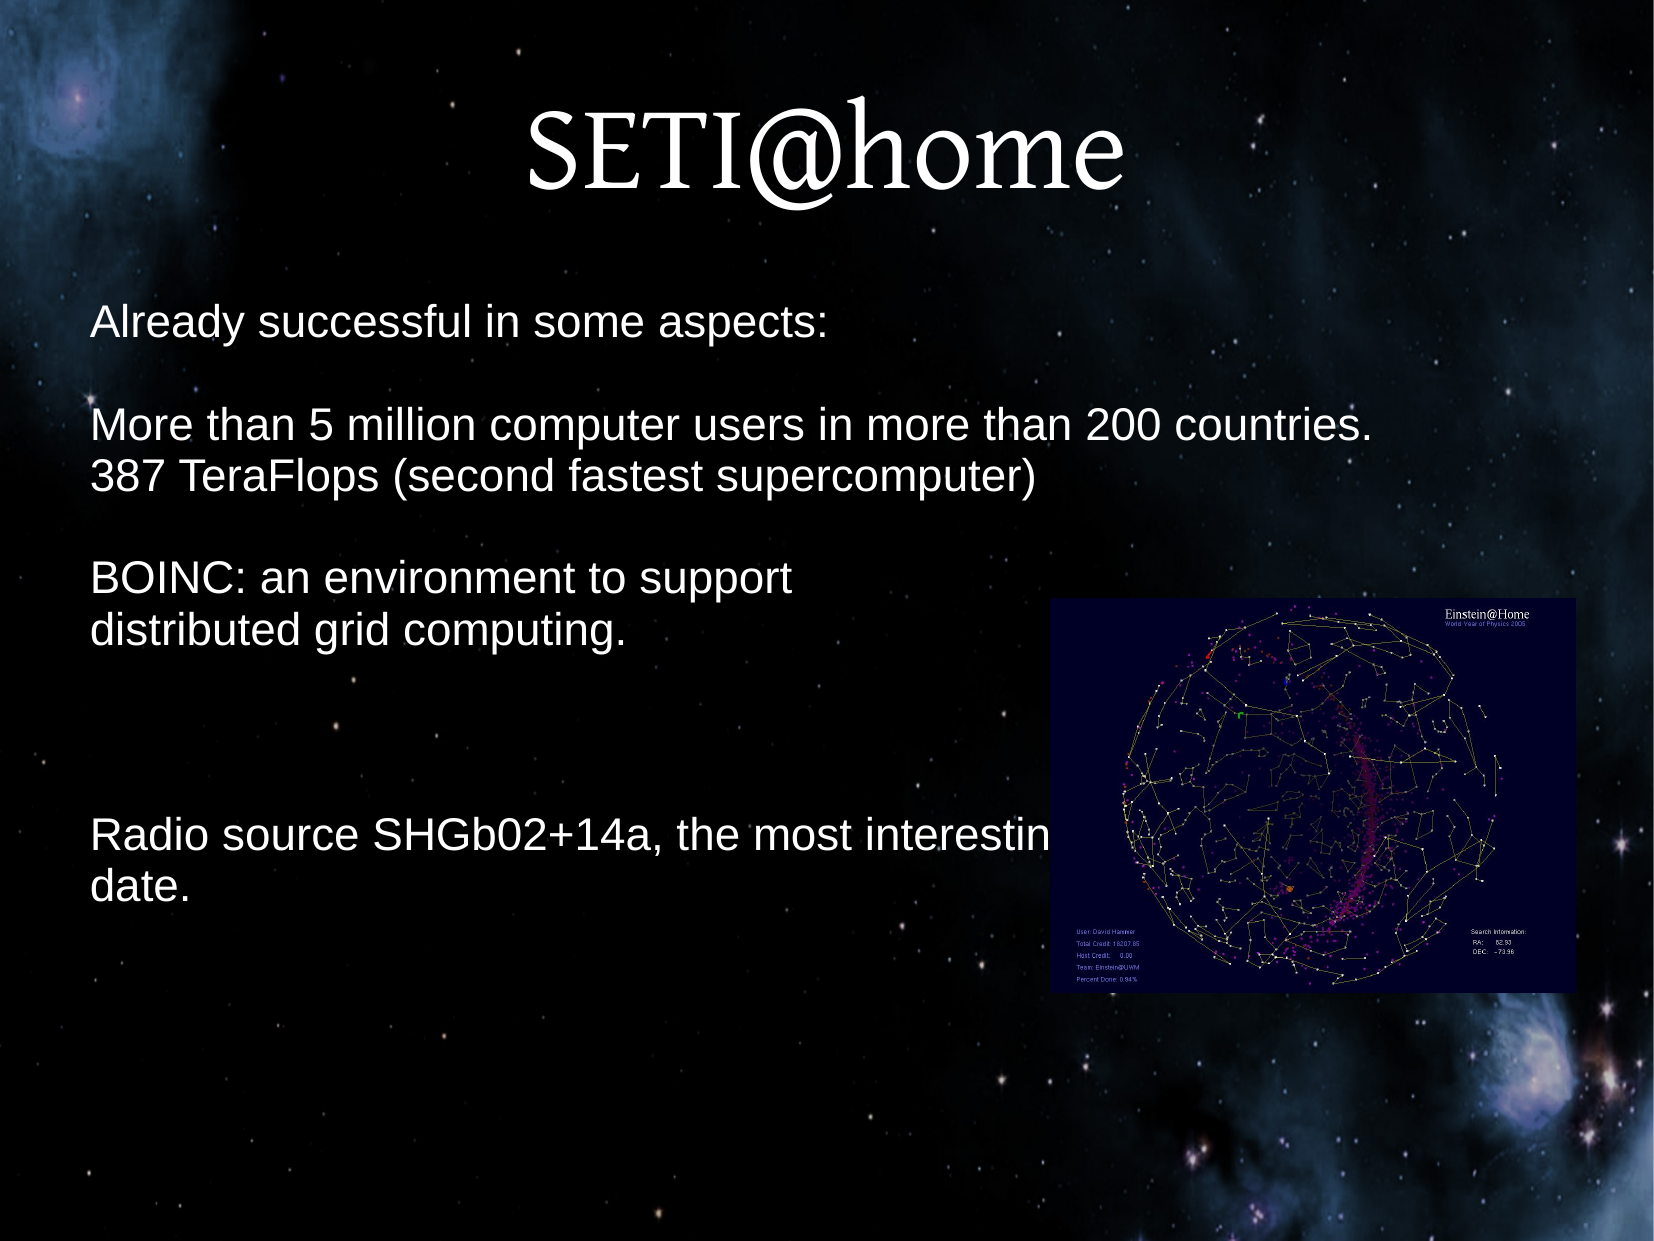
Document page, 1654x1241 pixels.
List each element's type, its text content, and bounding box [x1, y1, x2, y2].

picture [0, 0, 1654, 1241]
title SETI@home [82, 49, 1571, 257]
text_box Already successful in some aspects: More than 5 million computer users in more than 200 countries. 387 TeraFlops (second fastest supercomputer) BOINC: an environment to support distributed grid computing. Radio source SHGb02+14a, the most interesting signal analyzed to date. [75, 288, 1538, 1232]
